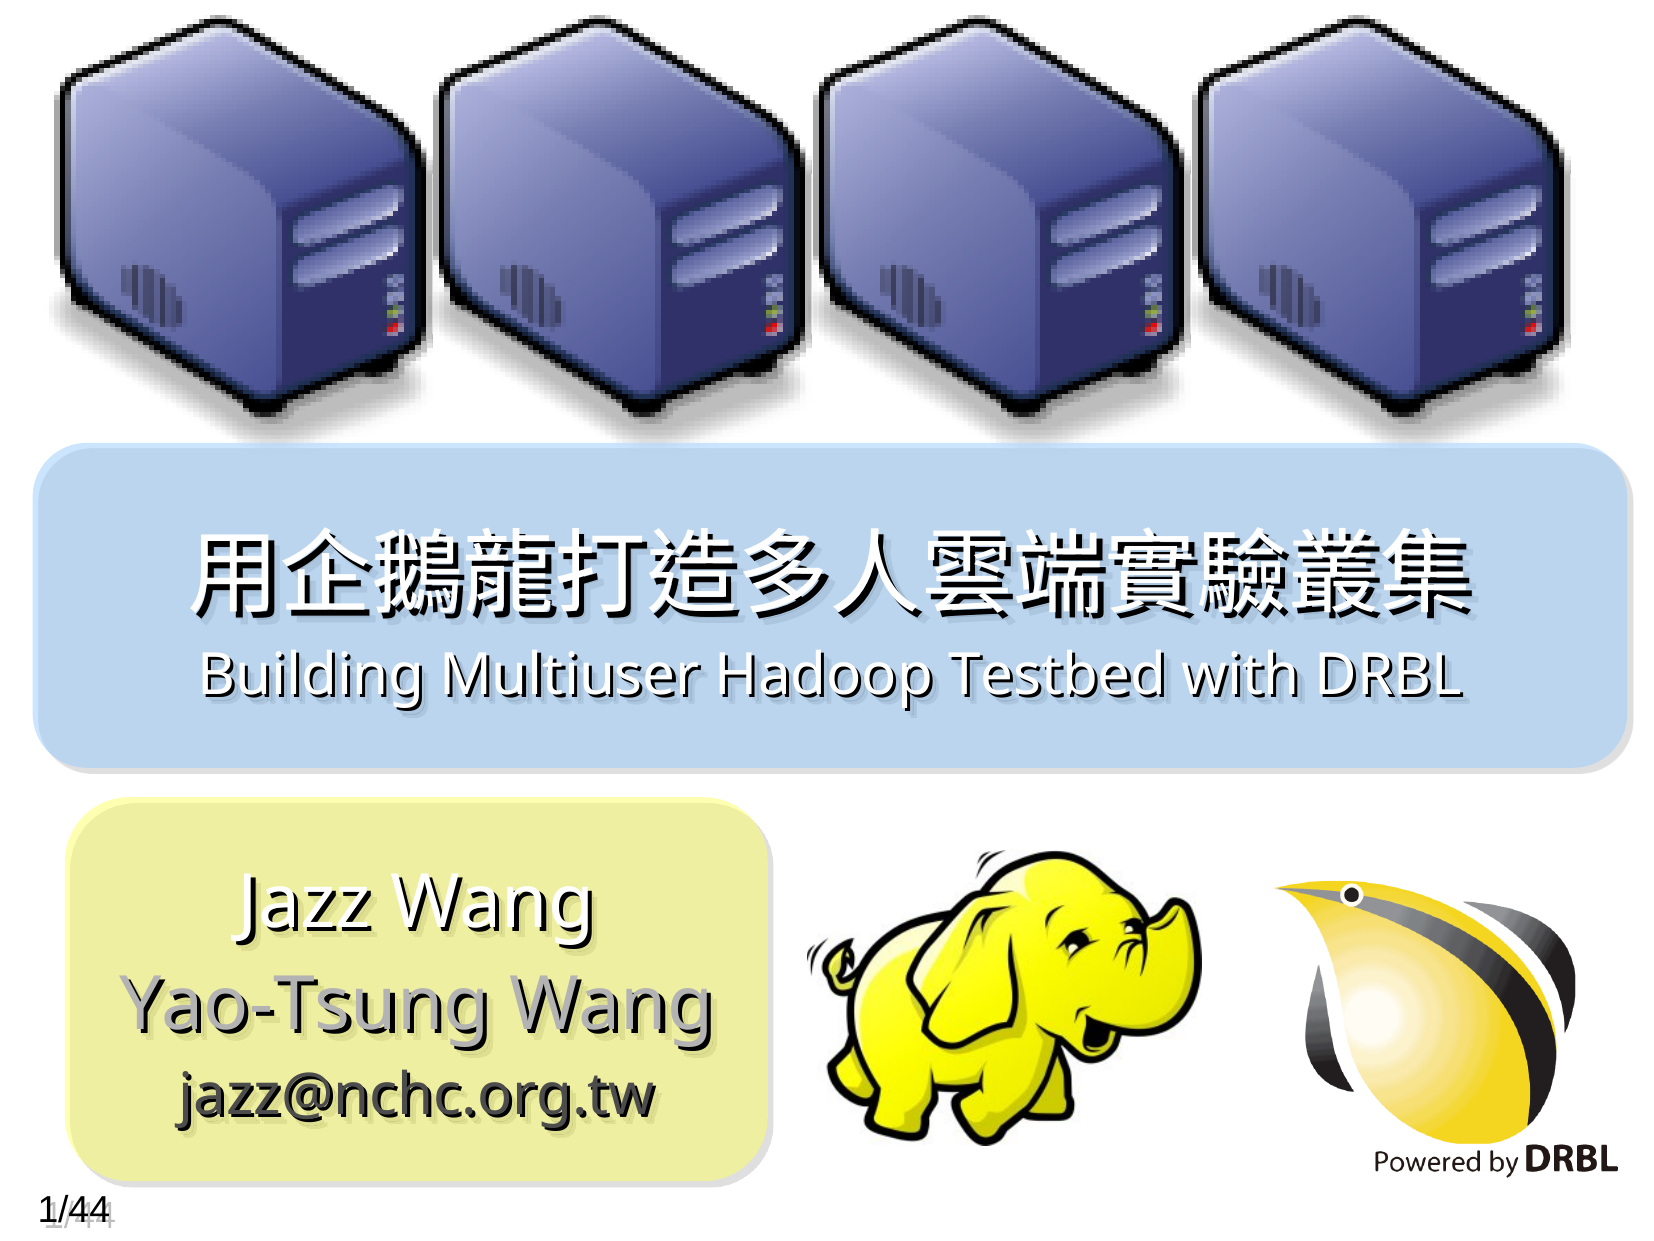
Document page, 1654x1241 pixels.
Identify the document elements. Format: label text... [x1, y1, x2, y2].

text_box Jazz Wang Yao-Tsung Wang jazz@nchc.org.tw [64, 797, 768, 1182]
text_box <編號>/44 [0, 1181, 148, 1238]
text_box 用企鵝龍打造多人雲端實驗叢集 Building Multiuser Hadoop Testbed with DRBL [32, 442, 1628, 768]
picture [27, 2, 1609, 502]
picture [1257, 862, 1635, 1188]
picture [807, 850, 1202, 1146]
